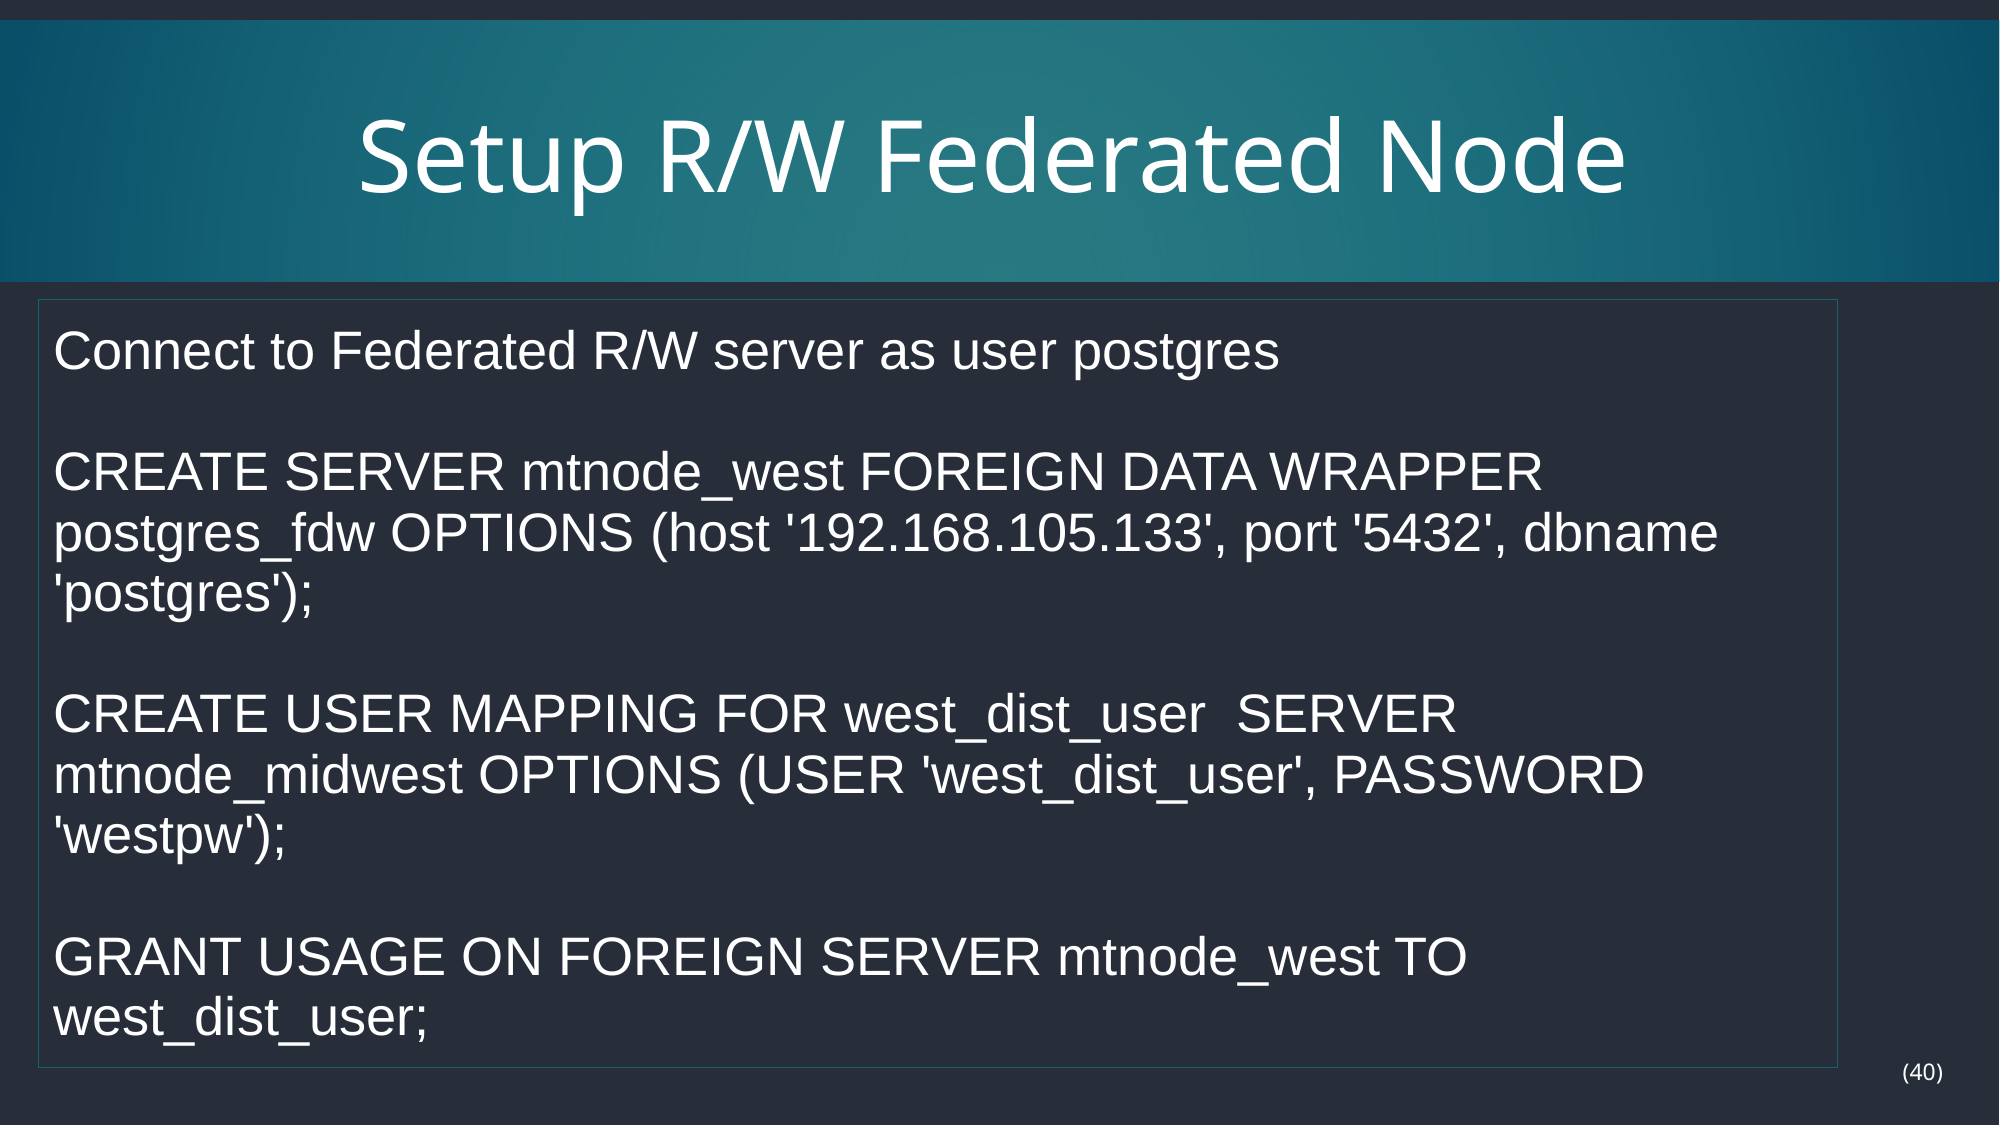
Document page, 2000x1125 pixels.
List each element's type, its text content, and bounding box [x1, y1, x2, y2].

text_box [0, 20, 2000, 282]
text_box Connect to Federated R/W server as user postgres CREATE SERVER mtnode_west FOREIGN DATA WRAPPER postgres_fdw OPTIONS (host '192.168.105.133', port '5432', dbname 'postgres'); CREATE USER MAPPING FOR west_dist_user SERVER mtnode_midwest OPTIONS (USER 'west_dist_user', PASSWORD 'westpw'); GRANT USAGE ON FOREIGN SERVER mtnode_west TO west_dist_user; [38, 299, 1838, 1068]
text_box Setup R/W Federated Node [37, 85, 1950, 220]
slide_number (<number>) [1508, 1042, 1959, 1103]
